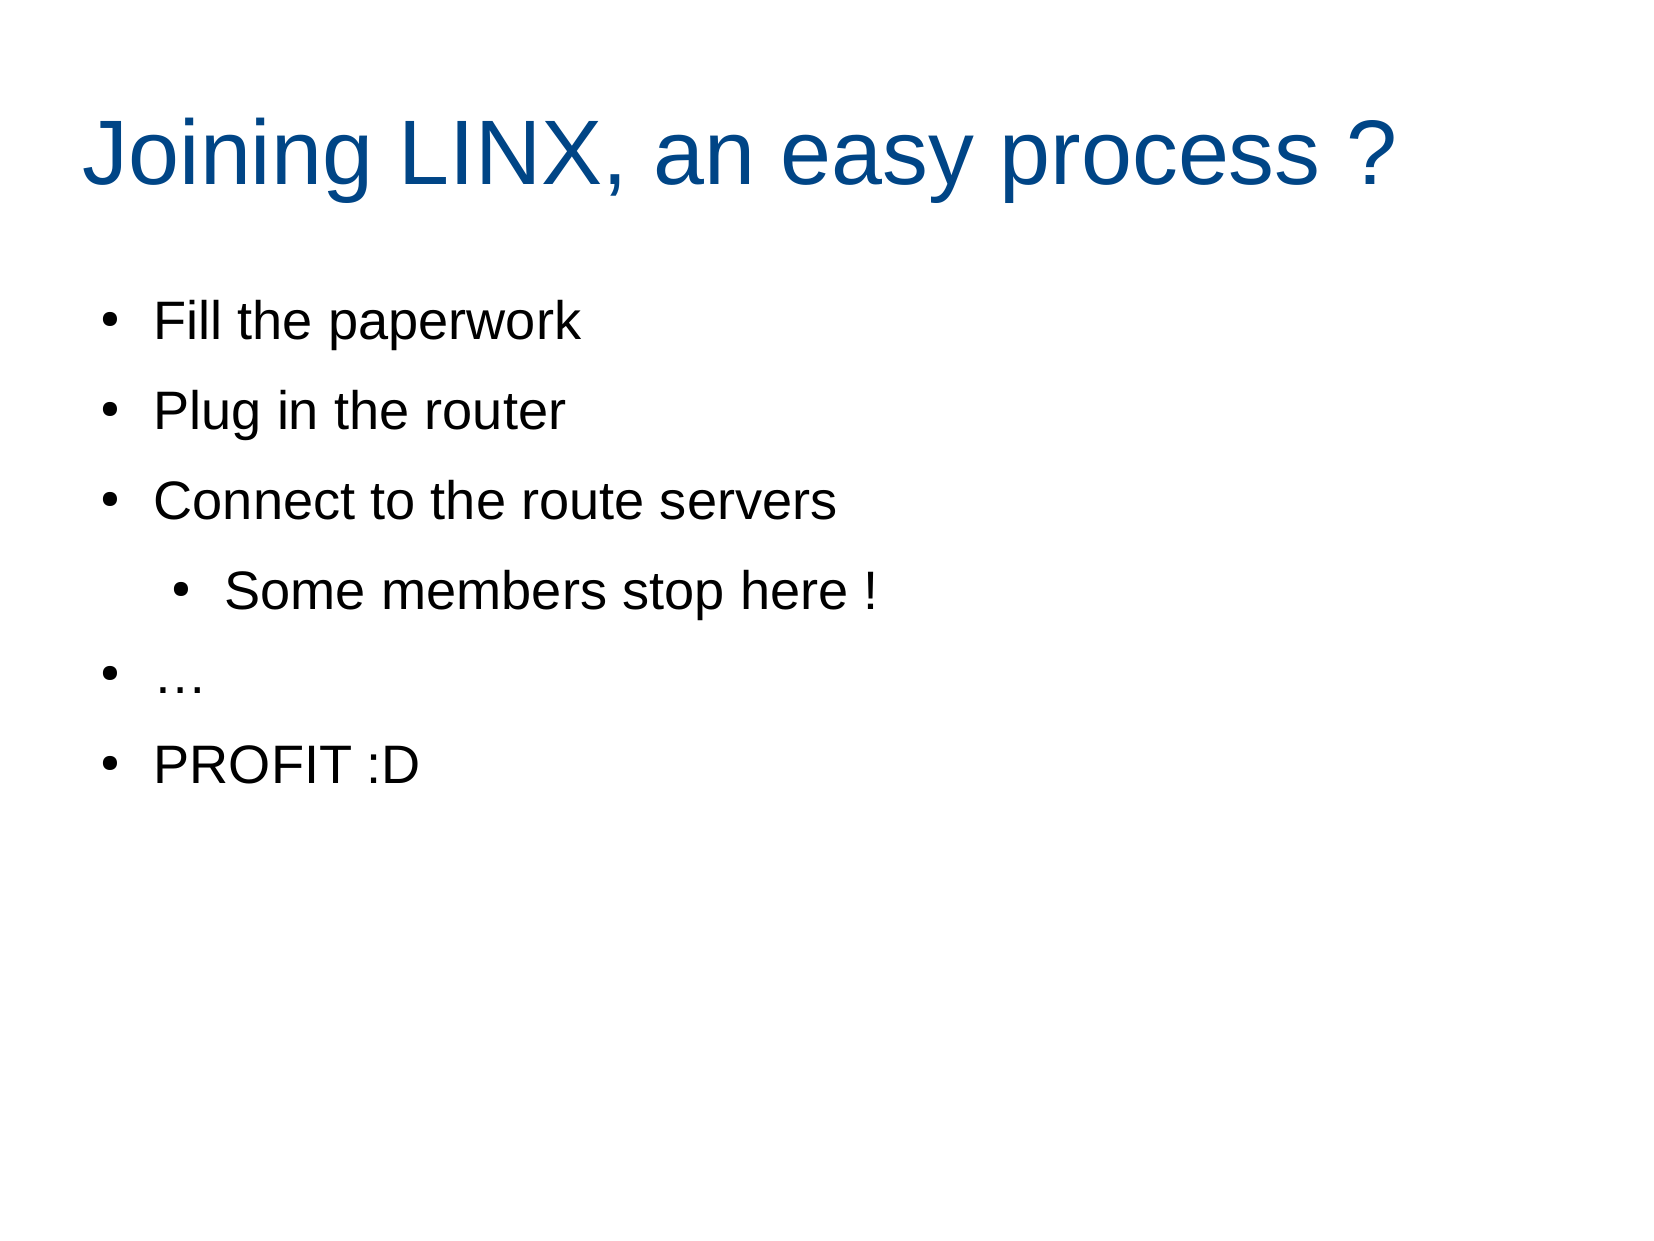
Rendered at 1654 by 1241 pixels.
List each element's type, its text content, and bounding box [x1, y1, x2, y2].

title Joining LINX, an easy process ? [82, 56, 1571, 250]
list Fill the paperwork Plug in the router Connect to the route servers Some members stop here ! … PROFIT :D [82, 290, 1571, 1094]
